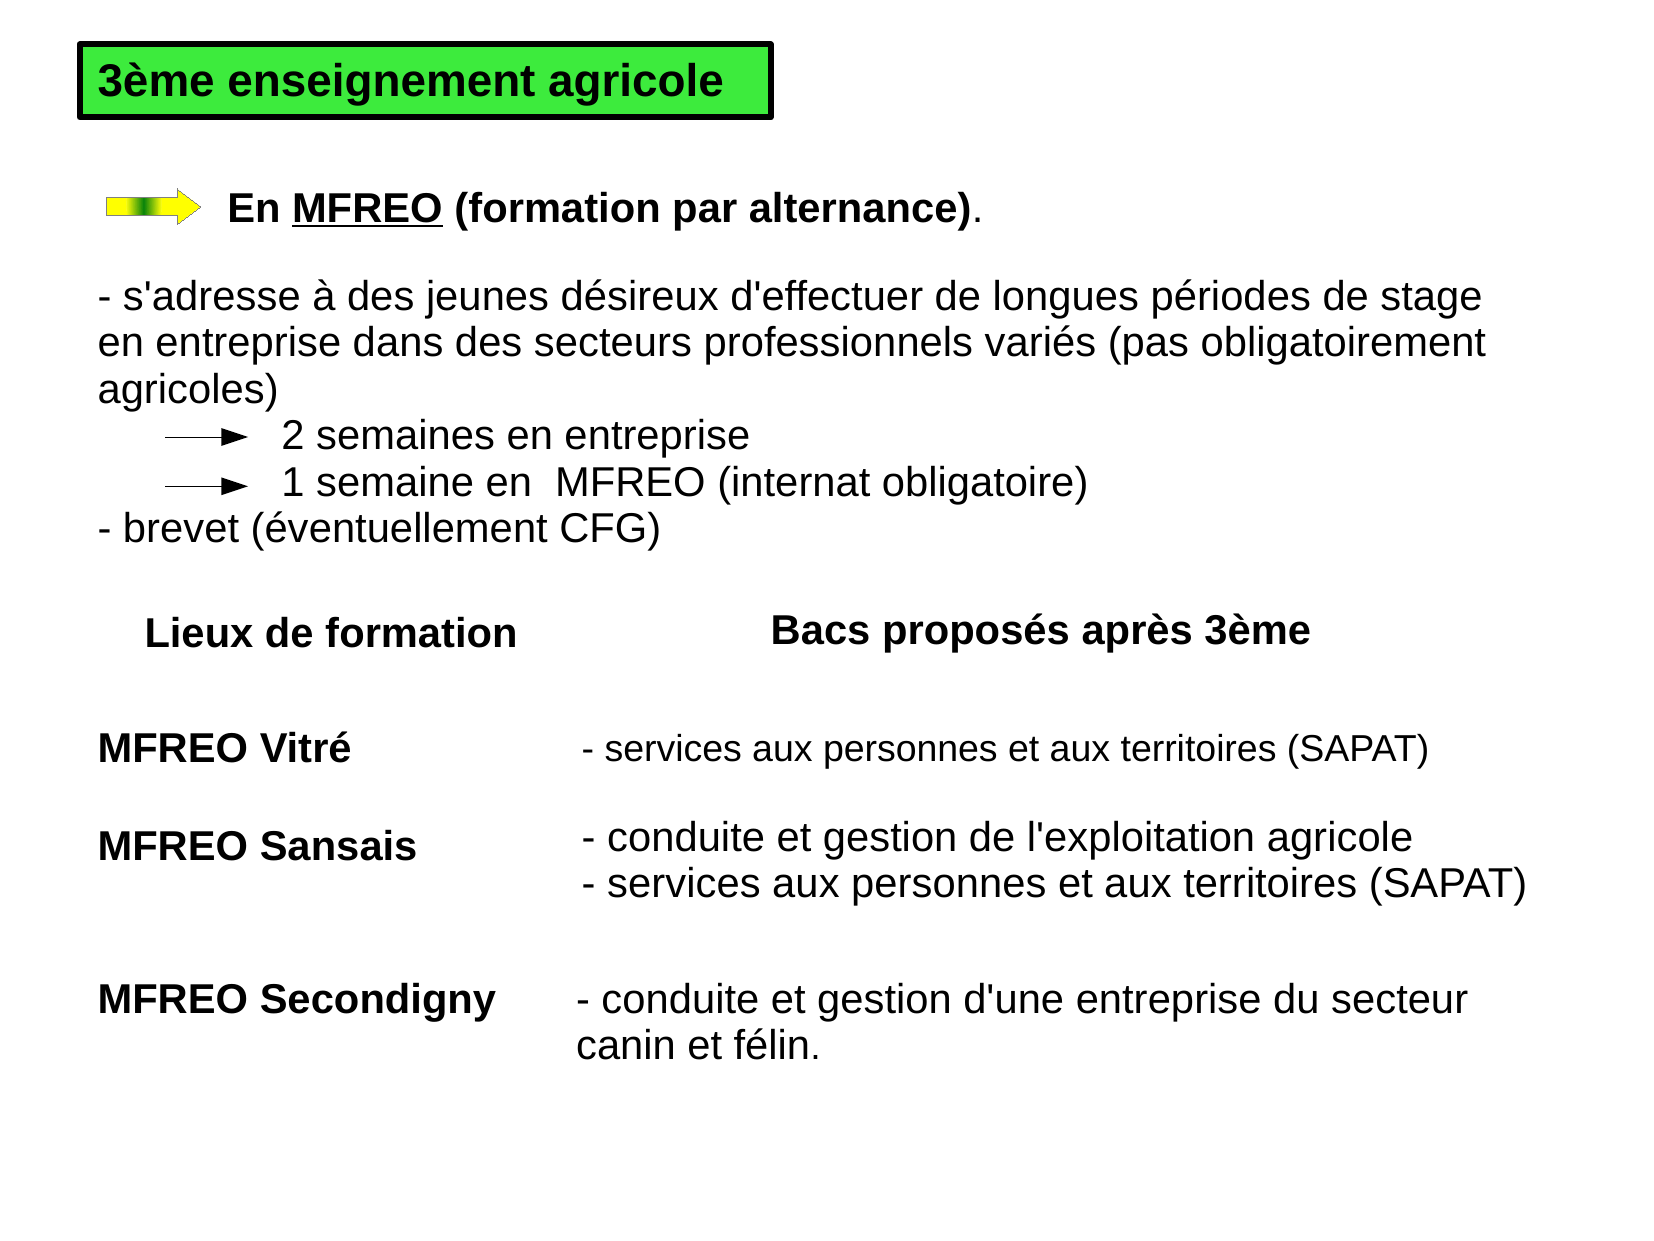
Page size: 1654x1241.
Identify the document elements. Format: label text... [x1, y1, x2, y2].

text_box - conduite et gestion d'une entreprise du secteur canin et félin. [561, 968, 1524, 1099]
text_box MFREO Secondigny [82, 968, 532, 1031]
text_box - services aux personnes et aux territoires (SAPAT) [566, 720, 1560, 778]
text_box - conduite et gestion de l'exploitation agricole - services aux personnes et aux territoires (SAPAT) [566, 806, 1571, 957]
text_box MFREO Vitré [82, 717, 438, 800]
text_box Bacs proposés après 3ème [755, 599, 1382, 662]
text_box - s'adresse à des jeunes désireux d'effectuer de longues périodes de stage en entreprise dans des secteurs professionnels variés (pas obligatoirement agricoles) 2 semaines en entreprise 1 semaine en MFREO (internat obligatoire) - brevet (éventuellement CFG) [82, 265, 1548, 603]
text_box En MFREO (formation par alternance). [212, 177, 1052, 240]
text_box Lieux de formation [129, 602, 556, 666]
text_box 3ème enseignement agricole [79, 44, 771, 118]
text_box MFREO Sansais [82, 814, 566, 878]
text_box [106, 188, 201, 225]
